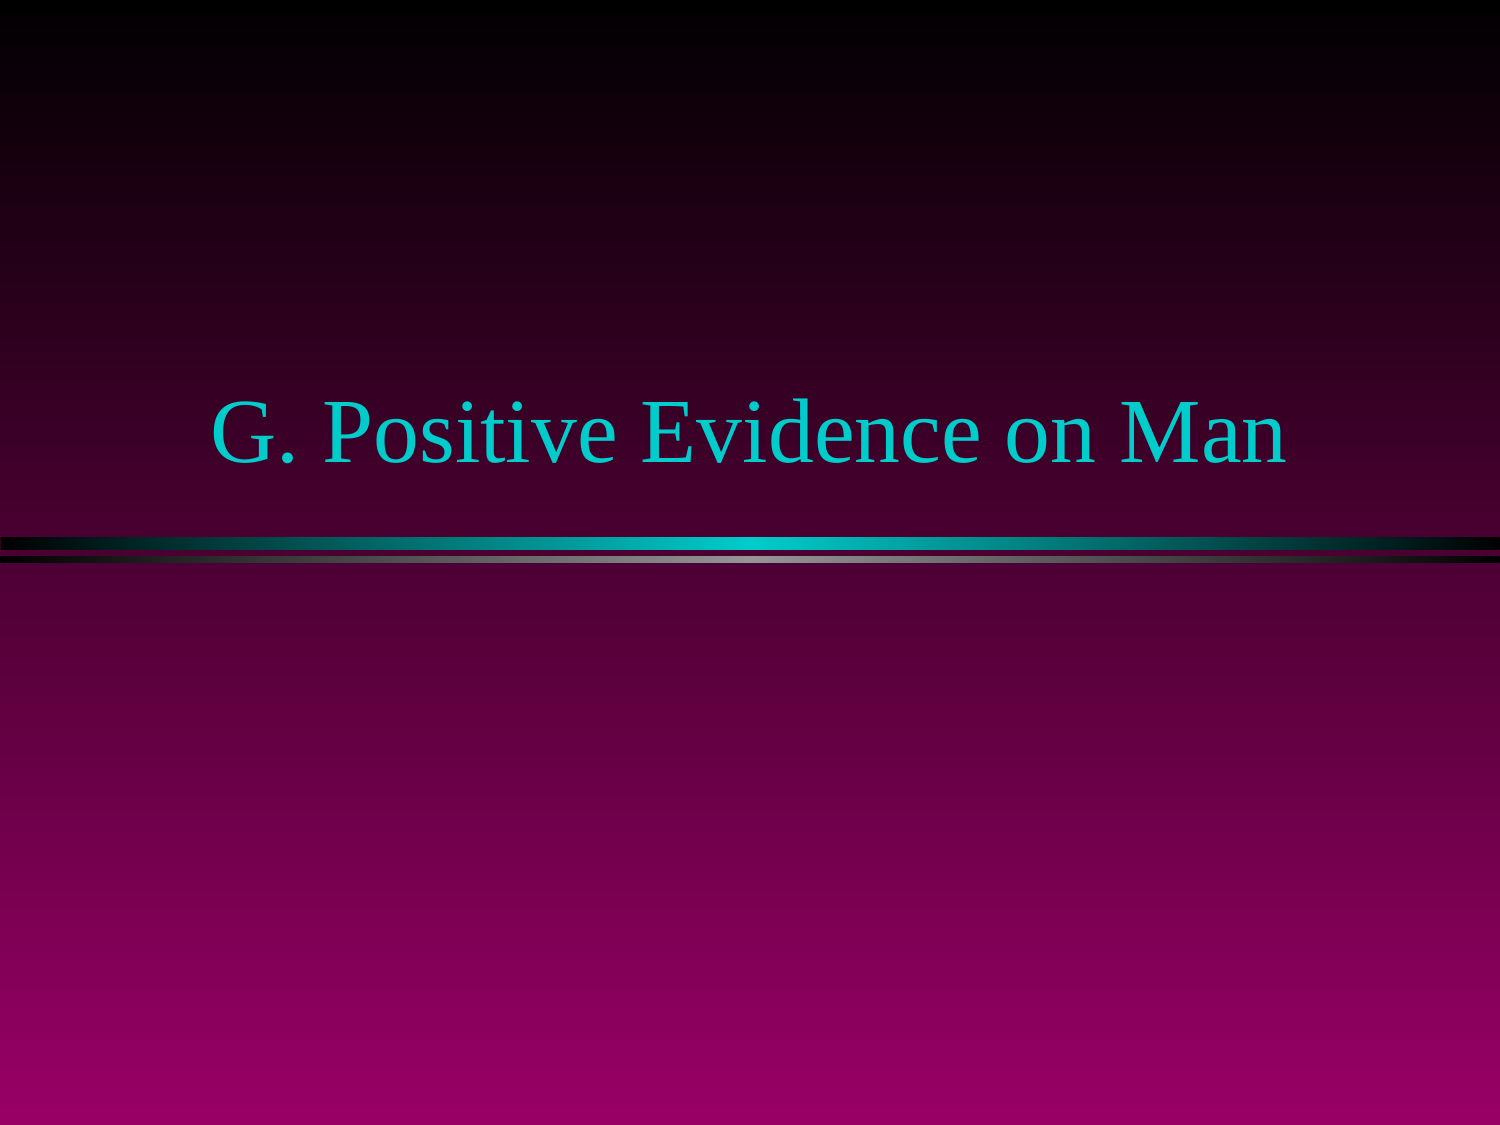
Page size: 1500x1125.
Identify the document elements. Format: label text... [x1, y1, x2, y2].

title G. Positive Evidence on Man [112, 329, 1388, 533]
